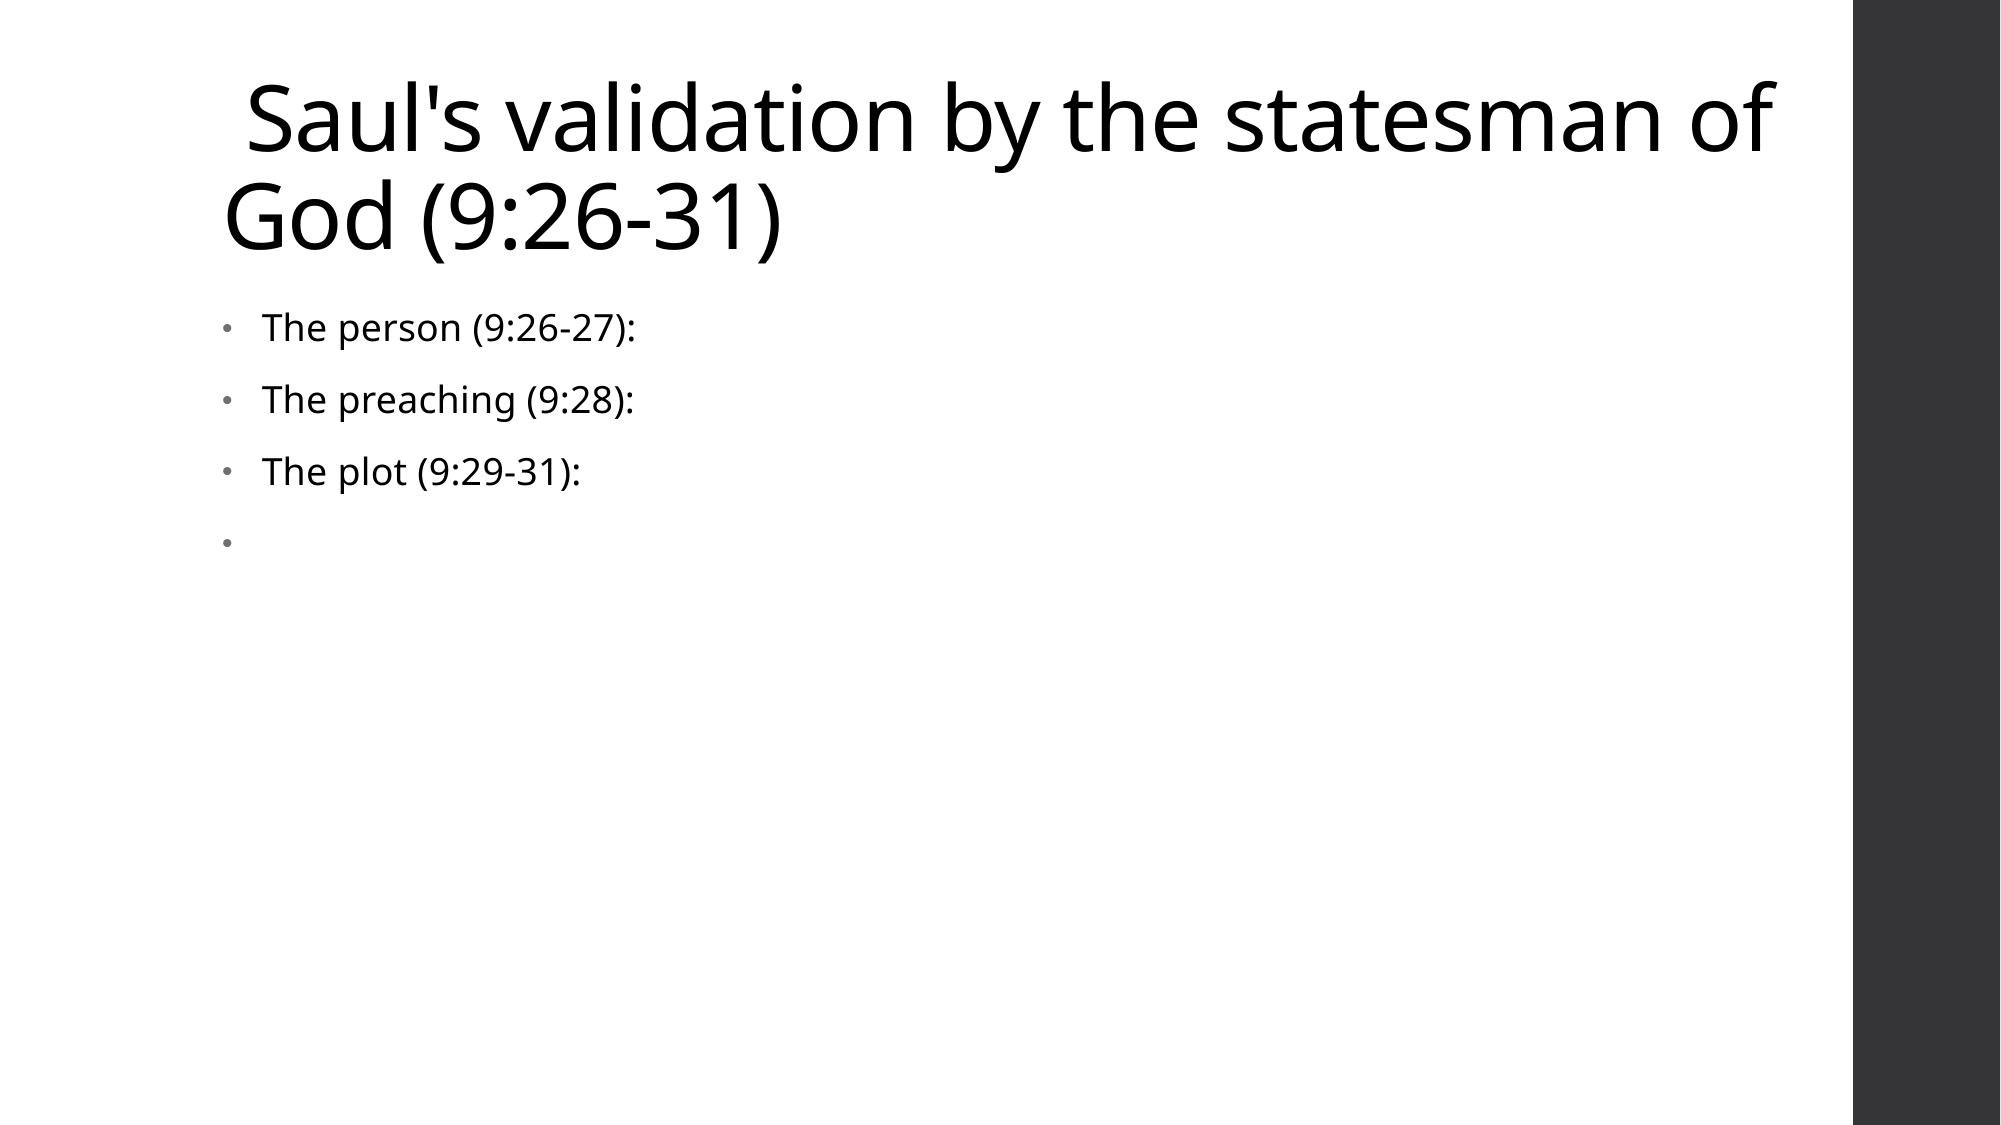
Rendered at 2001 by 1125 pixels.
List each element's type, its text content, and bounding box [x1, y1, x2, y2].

list The person (9:26-27): The preaching (9:28): The plot (9:29-31): [206, 299, 1617, 1014]
title Saul's validation by the statesman of God (9:26-31) [206, 60, 1797, 278]
